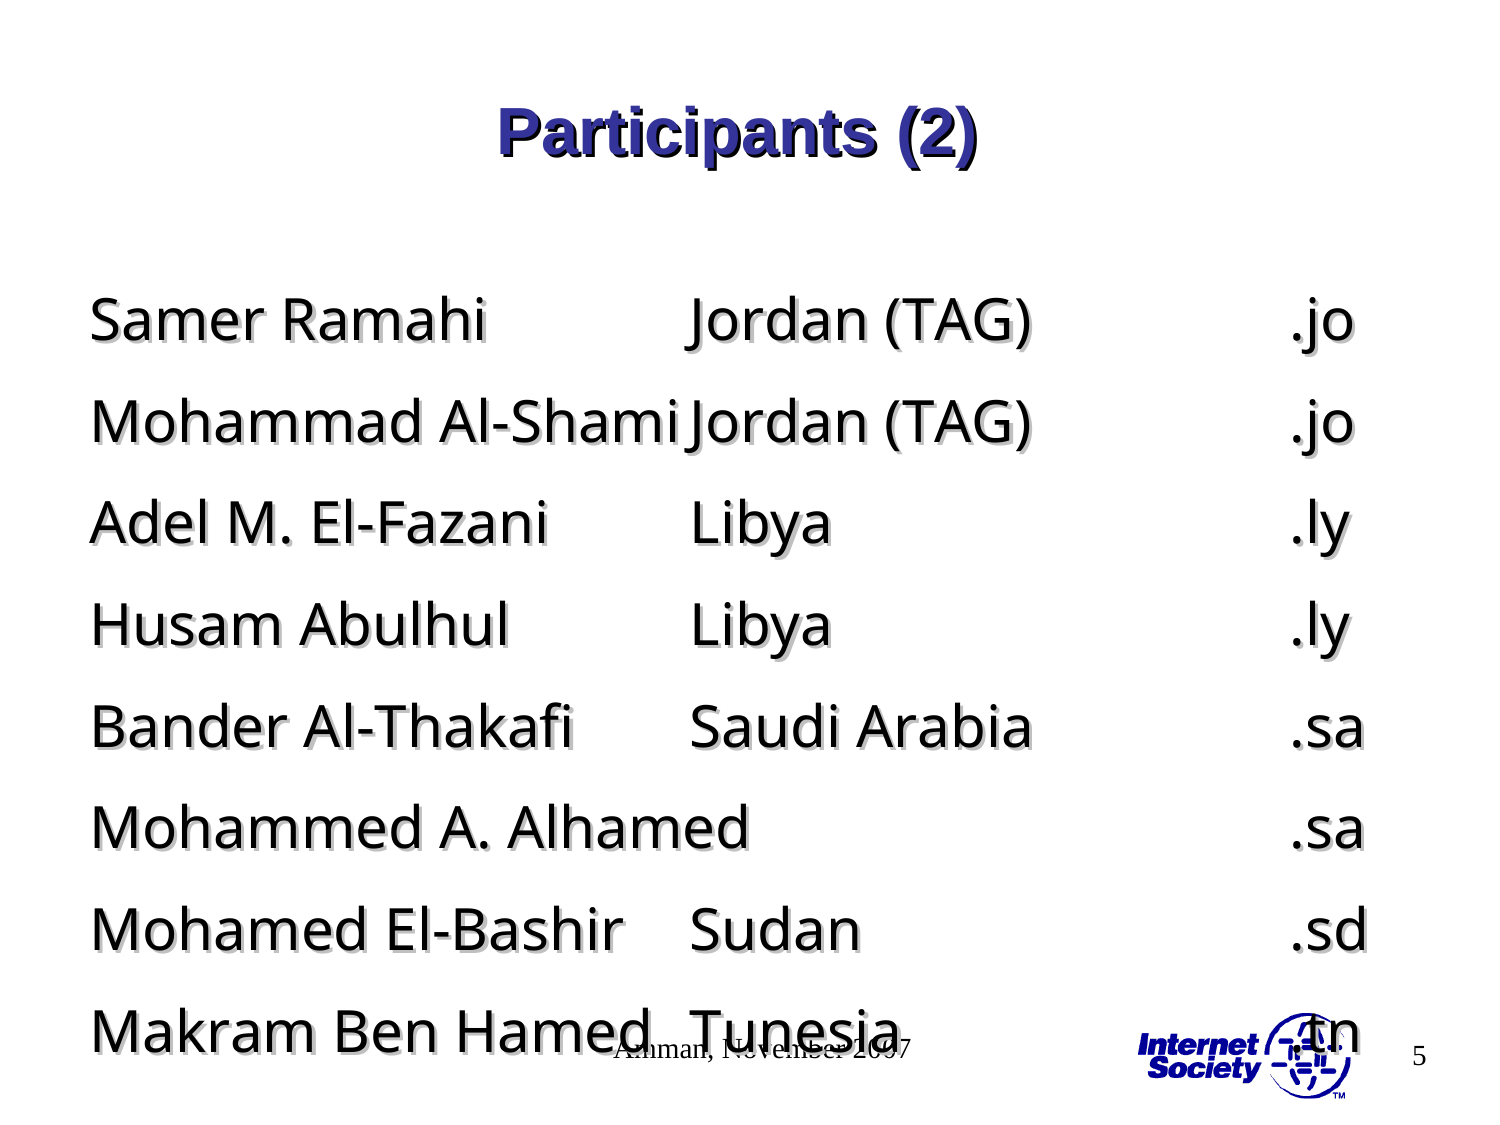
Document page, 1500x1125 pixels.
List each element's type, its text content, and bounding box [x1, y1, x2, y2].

title Participants (2) [99, 37, 1375, 225]
picture [1137, 1012, 1351, 1099]
list Samer Ramahi Jordan (TAG) .jo Mohammad Al-Shami Jordan (TAG) .jo Adel M. El-Fazani Libya .ly Husam Abulhul Libya .ly Bander Al-Thakafi Saudi Arabia .sa Mohammed A. Alhamed .sa Mohamed El-Bashir Sudan .sd Makram Ben Hamed Tunesia .tn [75, 262, 1426, 1001]
